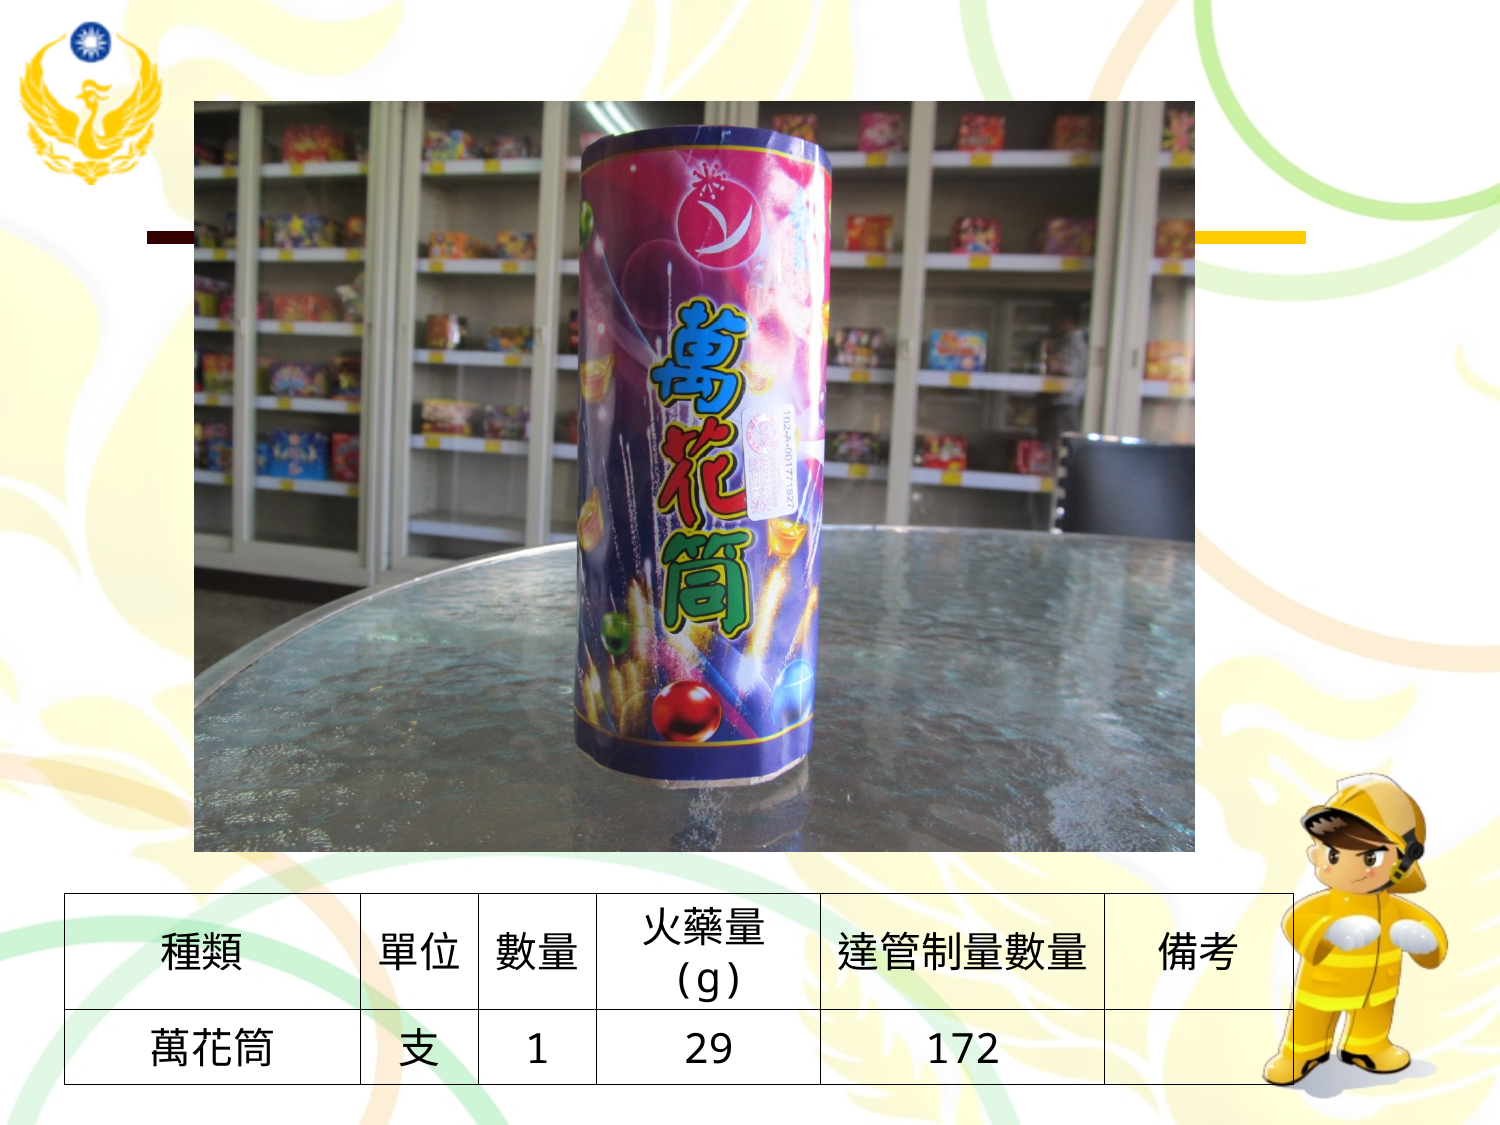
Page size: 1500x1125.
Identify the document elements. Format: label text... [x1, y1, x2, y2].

table_cell 支 [361, 1010, 478, 1084]
table_cell 萬花筒 [65, 1010, 360, 1084]
table_cell [1105, 1010, 1293, 1084]
table_cell 1 [479, 1010, 596, 1084]
picture [0, 0, 1500, 1125]
table_cell 29 [597, 1010, 820, 1084]
table_header 備考 [1105, 894, 1293, 1009]
table_header 單位 [361, 894, 478, 1009]
table_header 種類 [65, 894, 360, 1009]
table_cell 172 [821, 1010, 1104, 1084]
table_header 火藥量(g) [597, 894, 820, 1009]
table_header 達管制量數量 [821, 894, 1104, 1009]
table_header 數量 [479, 894, 596, 1009]
